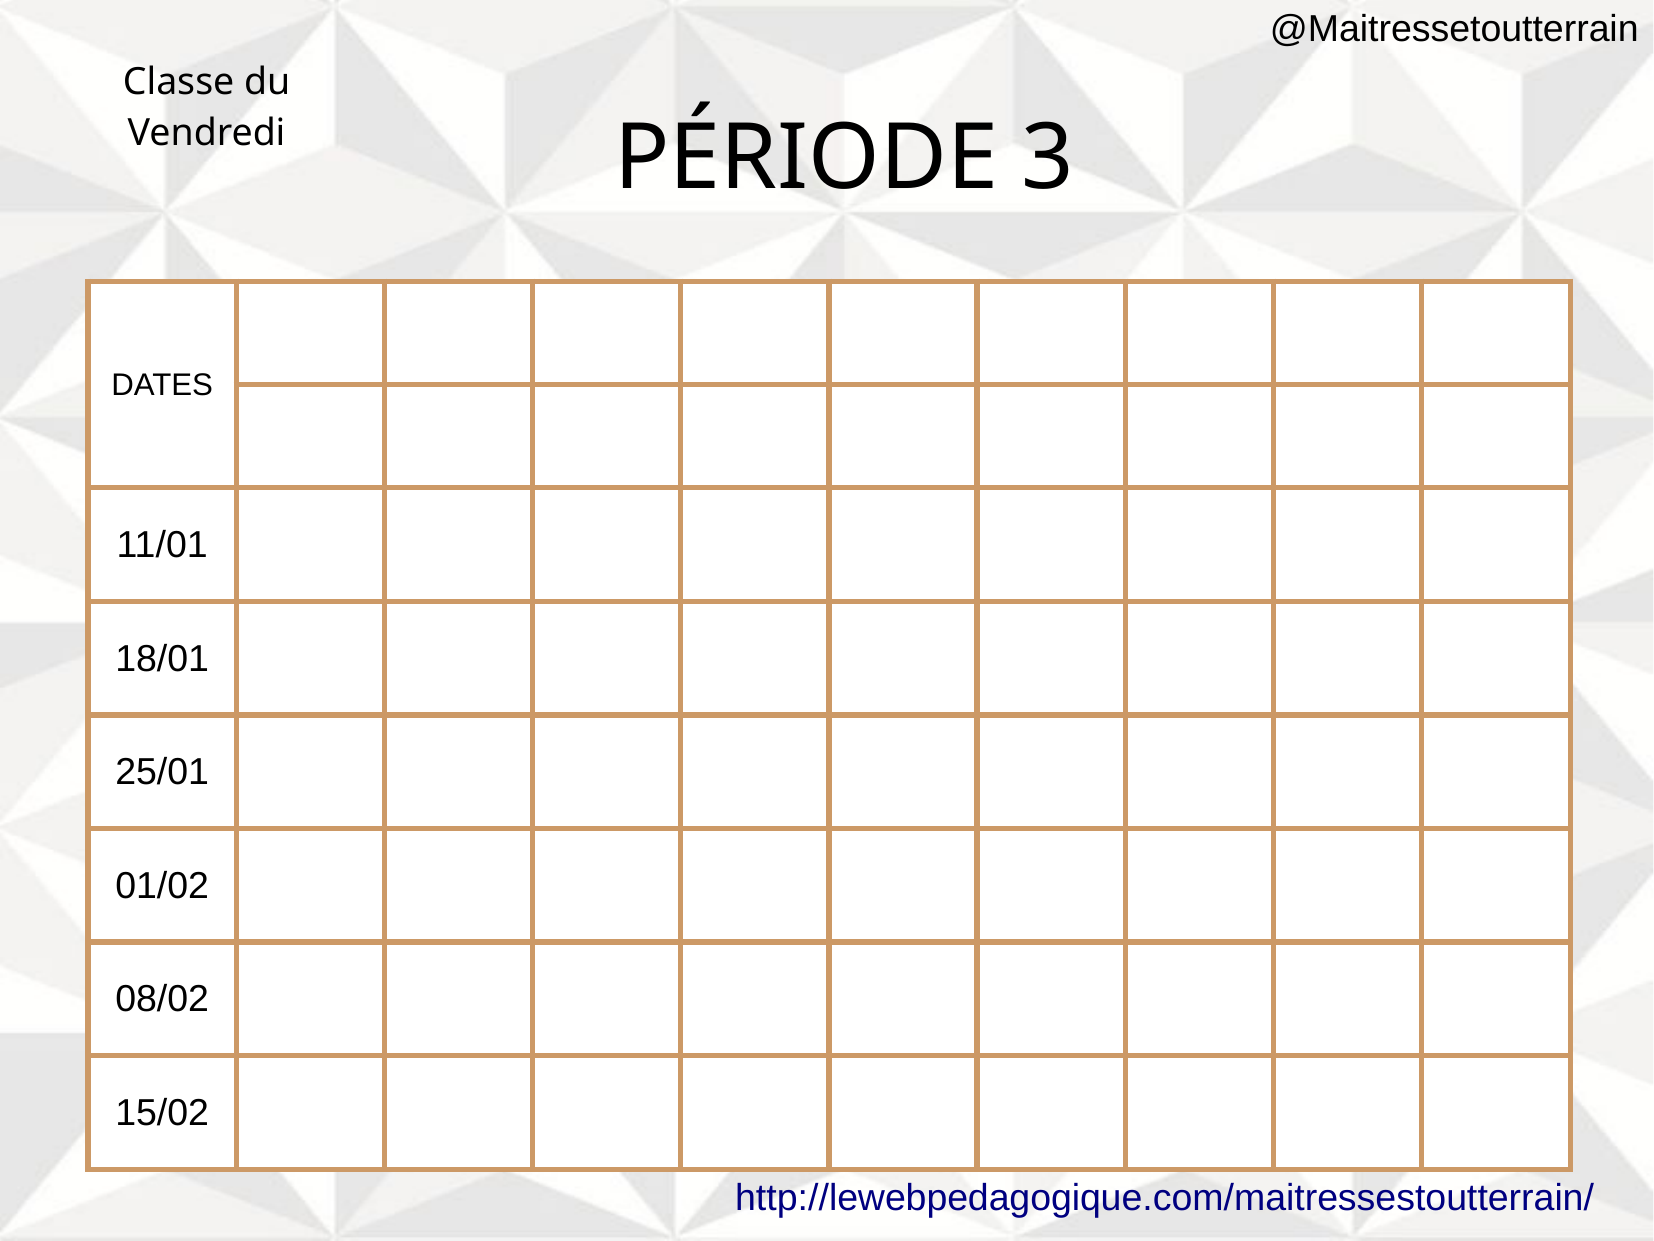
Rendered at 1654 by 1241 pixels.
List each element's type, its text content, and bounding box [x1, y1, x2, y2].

table_cell [1276, 831, 1419, 939]
picture [0, 0, 1654, 1241]
table_cell [535, 387, 678, 485]
table_header [832, 284, 974, 382]
table_cell [387, 831, 530, 939]
table_cell [1276, 490, 1419, 599]
table_cell [239, 490, 382, 599]
table_cell [980, 718, 1123, 826]
table_cell [683, 831, 826, 939]
table_cell [832, 1058, 974, 1167]
table_cell [535, 1058, 678, 1167]
table_cell [1424, 945, 1568, 1053]
table_cell [1128, 604, 1271, 712]
table_cell [1128, 1058, 1271, 1167]
table_cell 15/02 [91, 1058, 234, 1167]
table_cell [683, 1058, 826, 1167]
table_cell [1128, 387, 1271, 485]
table_cell [832, 945, 974, 1053]
table_header DATES [91, 284, 234, 485]
table_cell [1424, 490, 1568, 599]
text_box @Maitressetoutterrain [1181, 0, 1654, 57]
table_cell [535, 945, 678, 1053]
table_header [1276, 284, 1419, 382]
table_cell 01/02 [91, 831, 234, 939]
table_cell [387, 945, 530, 1053]
table_cell [832, 831, 974, 939]
table_cell [1276, 1058, 1419, 1167]
text_box http://lewebpedagogique.com/maitressestoutterrain/ [720, 1169, 1630, 1241]
table_cell [832, 718, 974, 826]
table_cell [387, 718, 530, 826]
table_cell [1424, 604, 1568, 712]
title PÉRIODE 3 [590, 49, 1099, 257]
table_header [683, 284, 826, 382]
table_cell [1128, 831, 1271, 939]
table_header [239, 284, 382, 382]
table_cell [239, 945, 382, 1053]
table_cell [683, 718, 826, 826]
table_header [980, 284, 1123, 382]
table_cell [1128, 945, 1271, 1053]
table_cell [683, 945, 826, 1053]
table_cell [535, 718, 678, 826]
table_cell [1128, 718, 1271, 826]
table_header [1128, 284, 1271, 382]
table_cell [832, 387, 974, 485]
table_cell [980, 490, 1123, 599]
table_cell [239, 831, 382, 939]
table_cell [832, 490, 974, 599]
table_cell [832, 604, 974, 712]
table_cell [1276, 604, 1419, 712]
table_cell [980, 604, 1123, 712]
table_cell [1128, 490, 1271, 599]
table_cell 18/01 [91, 604, 234, 712]
table_cell 08/02 [91, 945, 234, 1053]
table_cell [387, 604, 530, 712]
table_cell [980, 831, 1123, 939]
table_cell [387, 490, 530, 599]
table_cell [1424, 831, 1568, 939]
table_cell [1424, 718, 1568, 826]
table_cell [239, 1058, 382, 1167]
table_cell [535, 604, 678, 712]
table_cell [239, 604, 382, 712]
table_cell [980, 945, 1123, 1053]
table_cell [387, 1058, 530, 1167]
table_cell 11/01 [91, 490, 234, 599]
table_cell [239, 718, 382, 826]
table_cell [980, 387, 1123, 485]
table_cell [535, 831, 678, 939]
table_cell [1276, 718, 1419, 826]
table_cell 25/01 [91, 718, 234, 826]
table_cell [980, 1058, 1123, 1167]
table_header [1424, 284, 1568, 382]
table_cell [387, 387, 530, 485]
table_cell [683, 387, 826, 485]
table_cell [683, 490, 826, 599]
table_cell [1276, 387, 1419, 485]
table_cell [239, 387, 382, 485]
table_cell [535, 490, 678, 599]
table_cell [1276, 945, 1419, 1053]
table_cell [1424, 387, 1568, 485]
text_box Classe du Vendredi [59, 47, 355, 157]
table_cell [683, 604, 826, 712]
table_cell [1424, 1058, 1568, 1167]
table_header [387, 284, 530, 382]
table_header [535, 284, 678, 382]
